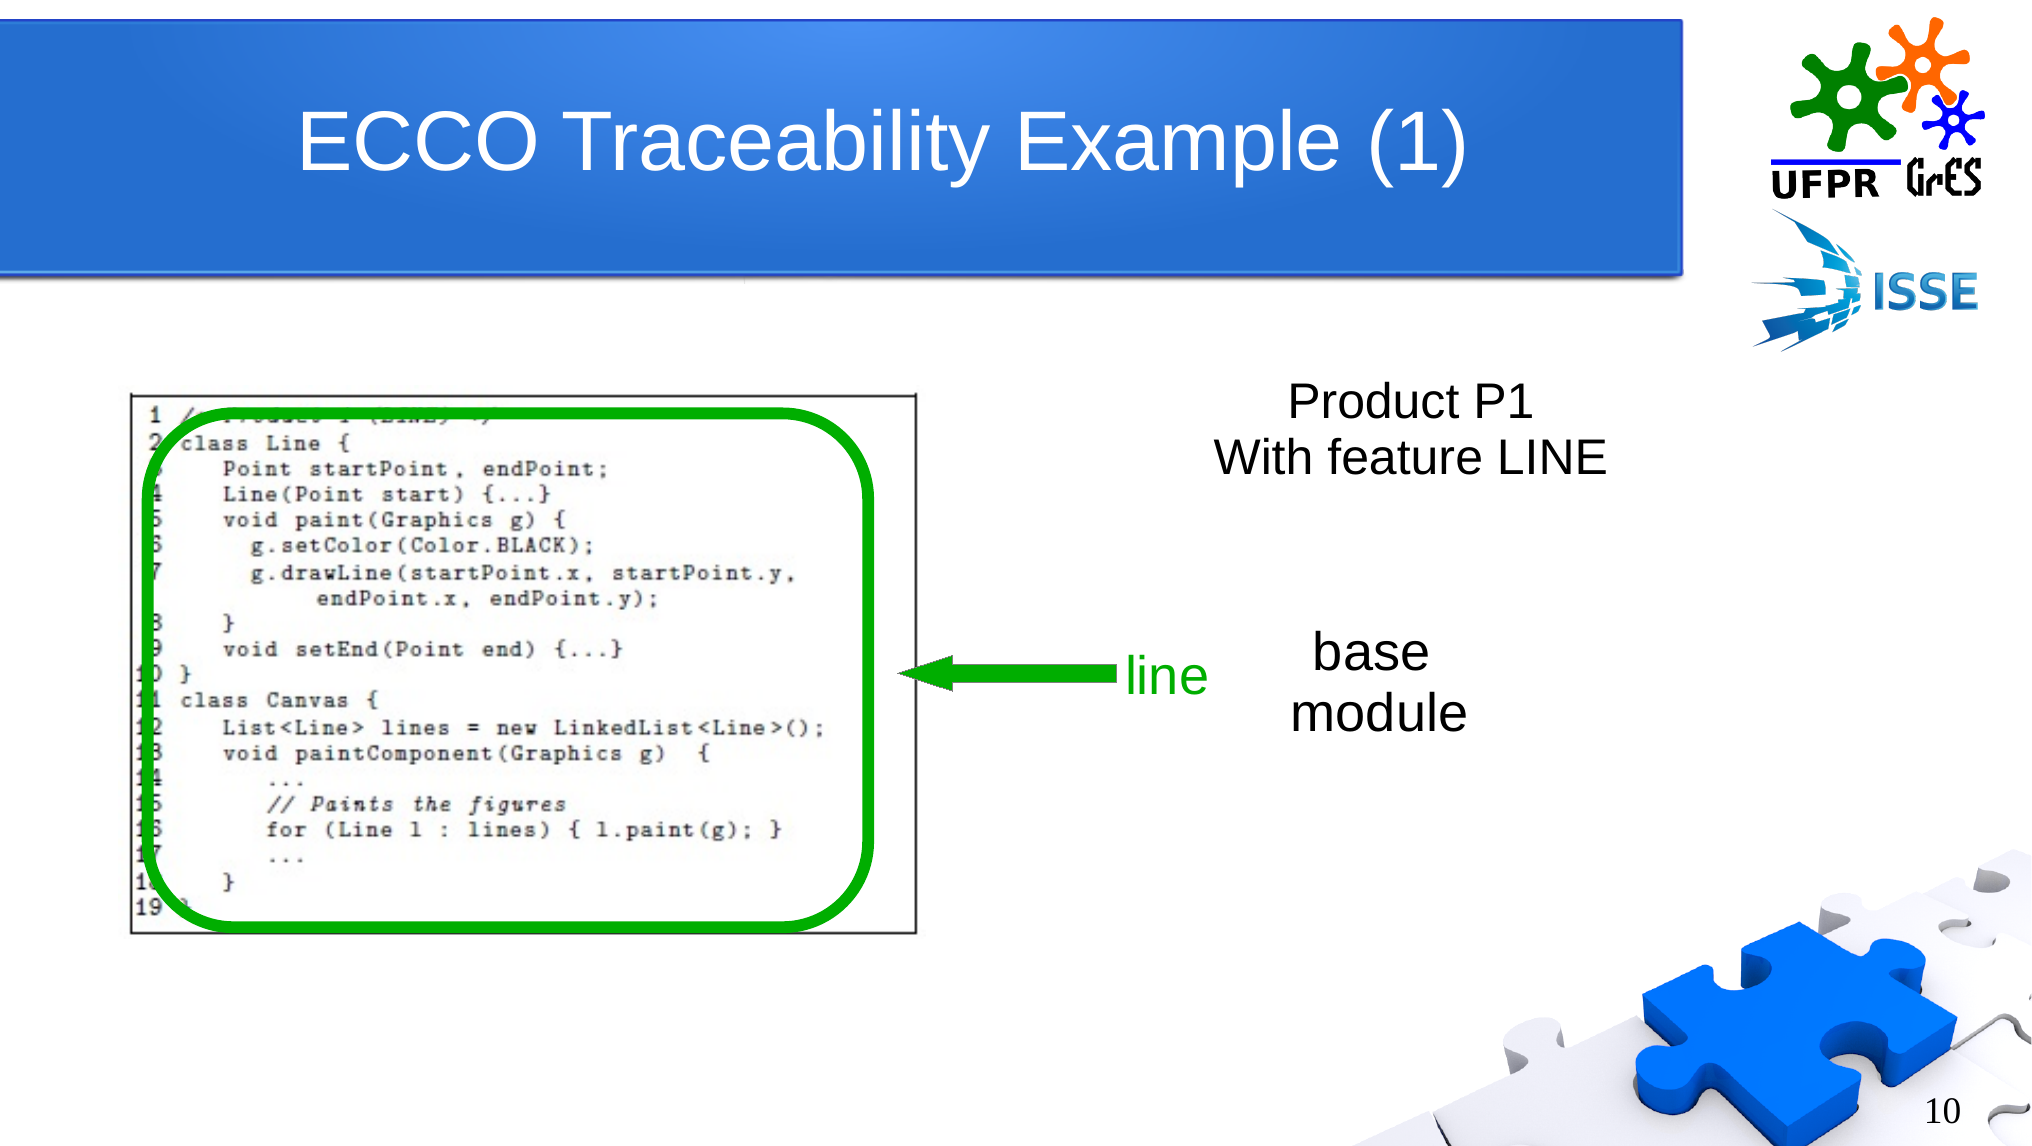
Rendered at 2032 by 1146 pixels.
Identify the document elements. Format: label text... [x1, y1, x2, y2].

title ECCO Traceability Example (1) [101, 45, 1666, 237]
text_box Product P1 With feature LINE [1198, 366, 1624, 493]
picture [1334, 753, 2032, 1146]
picture [0, 19, 1689, 284]
text_box base module [1275, 614, 1495, 768]
picture [1771, 17, 1985, 199]
picture [1736, 200, 1997, 366]
text_box [897, 655, 1117, 692]
text_box line [1110, 637, 1229, 714]
picture [118, 385, 926, 939]
